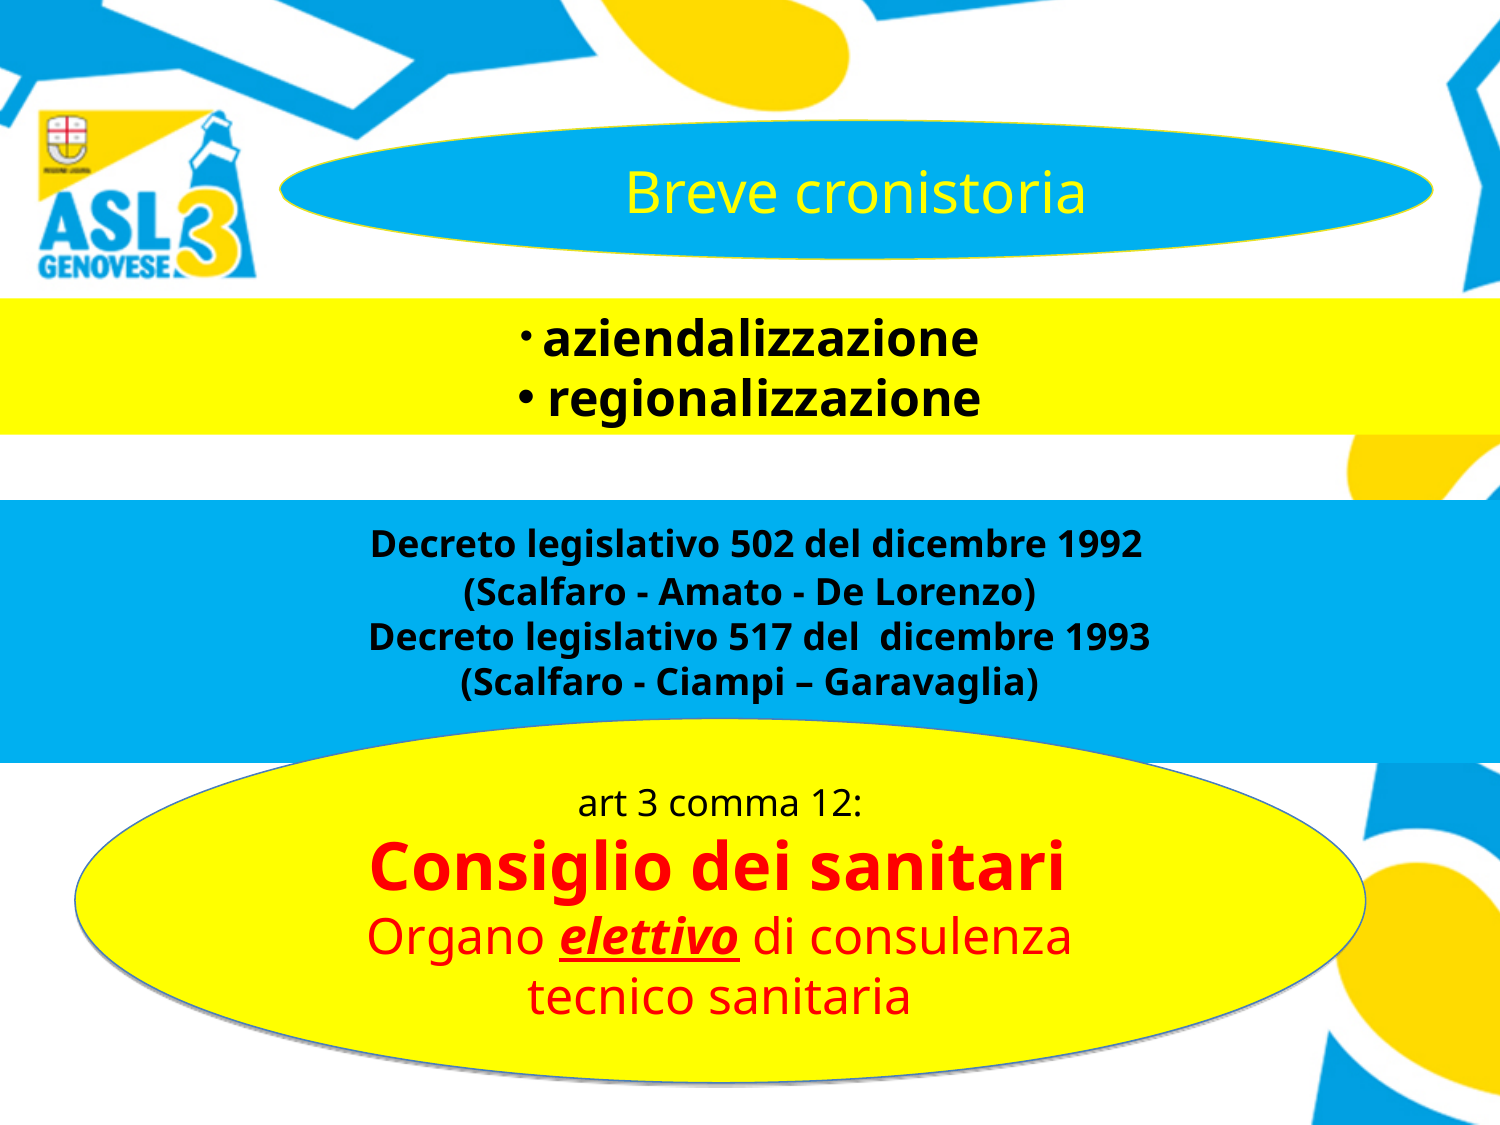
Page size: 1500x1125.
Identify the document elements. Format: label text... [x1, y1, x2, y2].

text_box art 3 comma 12: Consiglio dei sanitari Organo elettivo di consulenza tecnico sanitaria [74, 718, 1366, 1083]
text_box aziendalizzazione regionalizzazione [0, 298, 1500, 435]
text_box Decreto legislativo 502 del dicembre 1992 (Scalfaro - Amato - De Lorenzo) Decreto legislativo 517 del dicembre 1993 (Scalfaro - Ciampi – Garavaglia) [0, 500, 1500, 763]
text_box Breve cronistoria [279, 120, 1433, 260]
